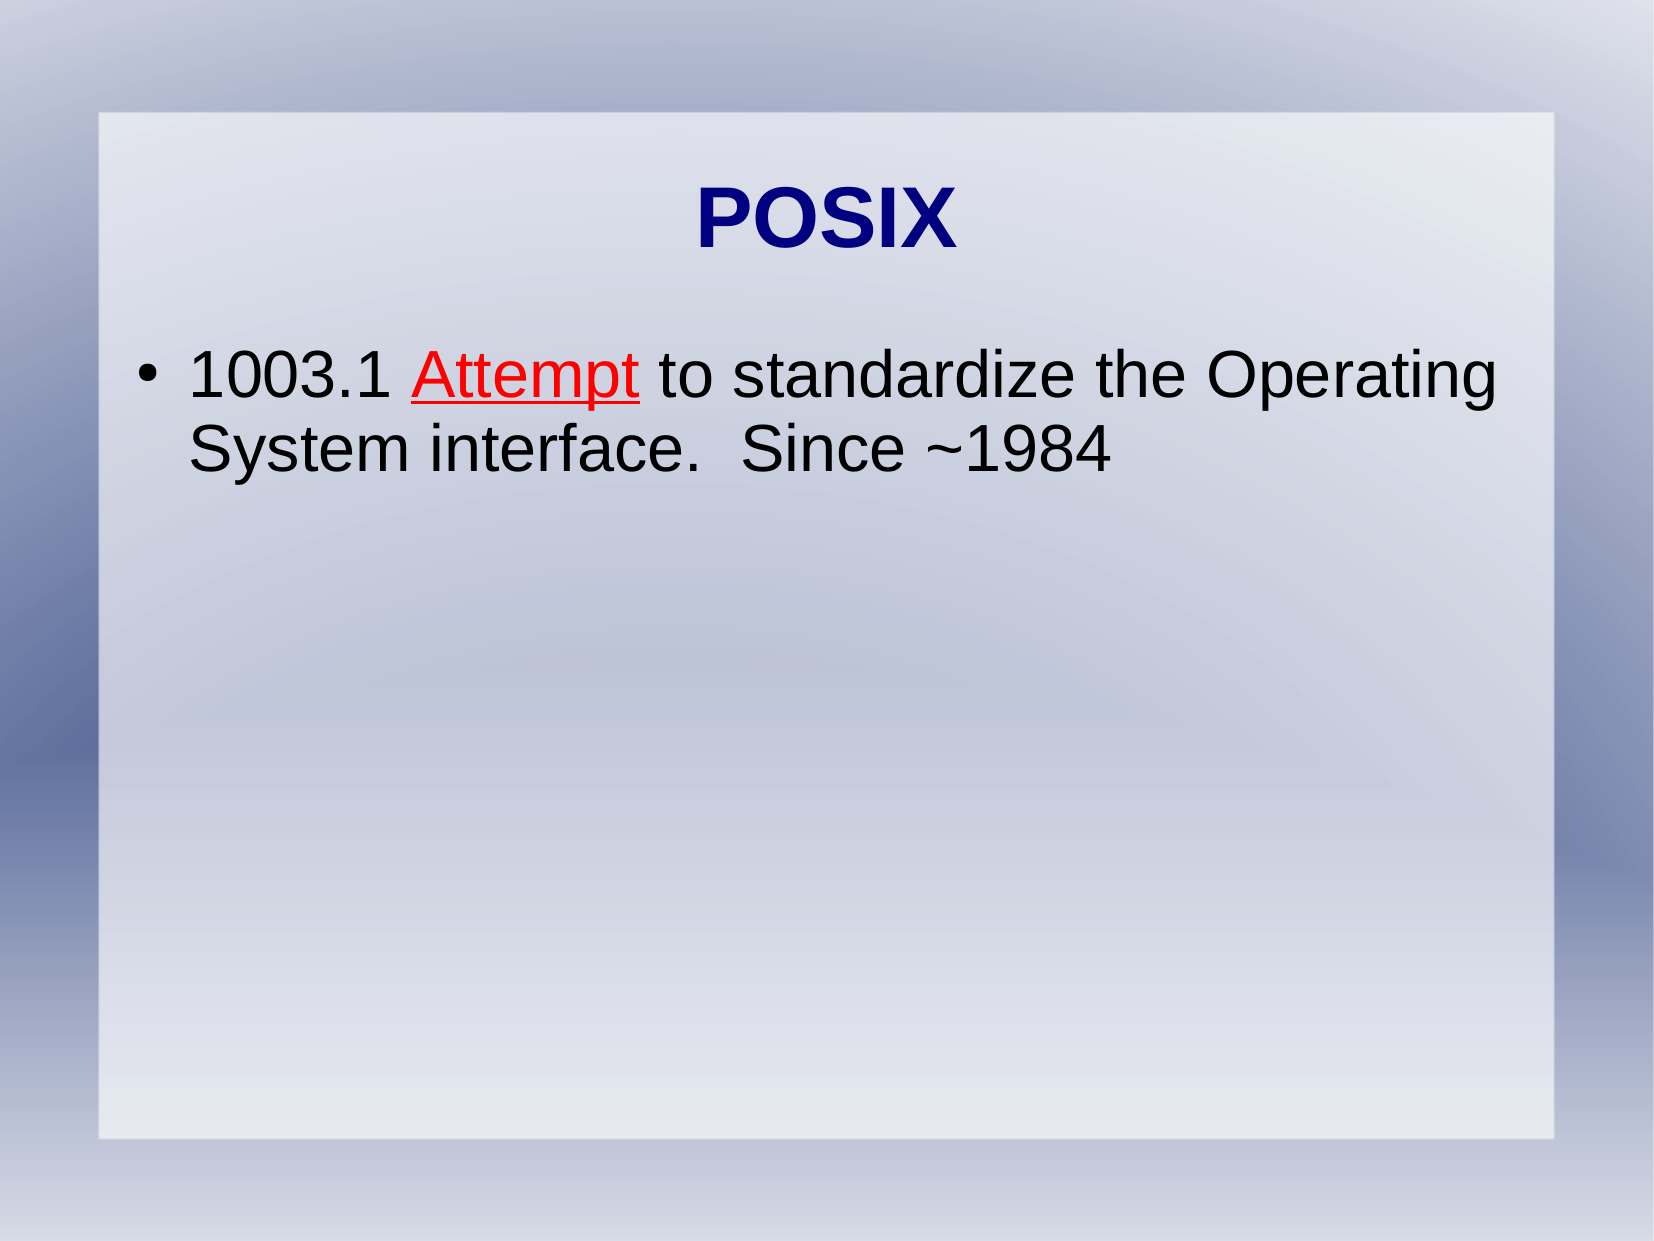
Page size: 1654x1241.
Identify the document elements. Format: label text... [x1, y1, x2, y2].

list 1003.1 Attempt to standardize the Operating System interface. Since ~1984 [118, 336, 1506, 1156]
title POSIX [118, 114, 1536, 322]
picture [0, 0, 1654, 1241]
